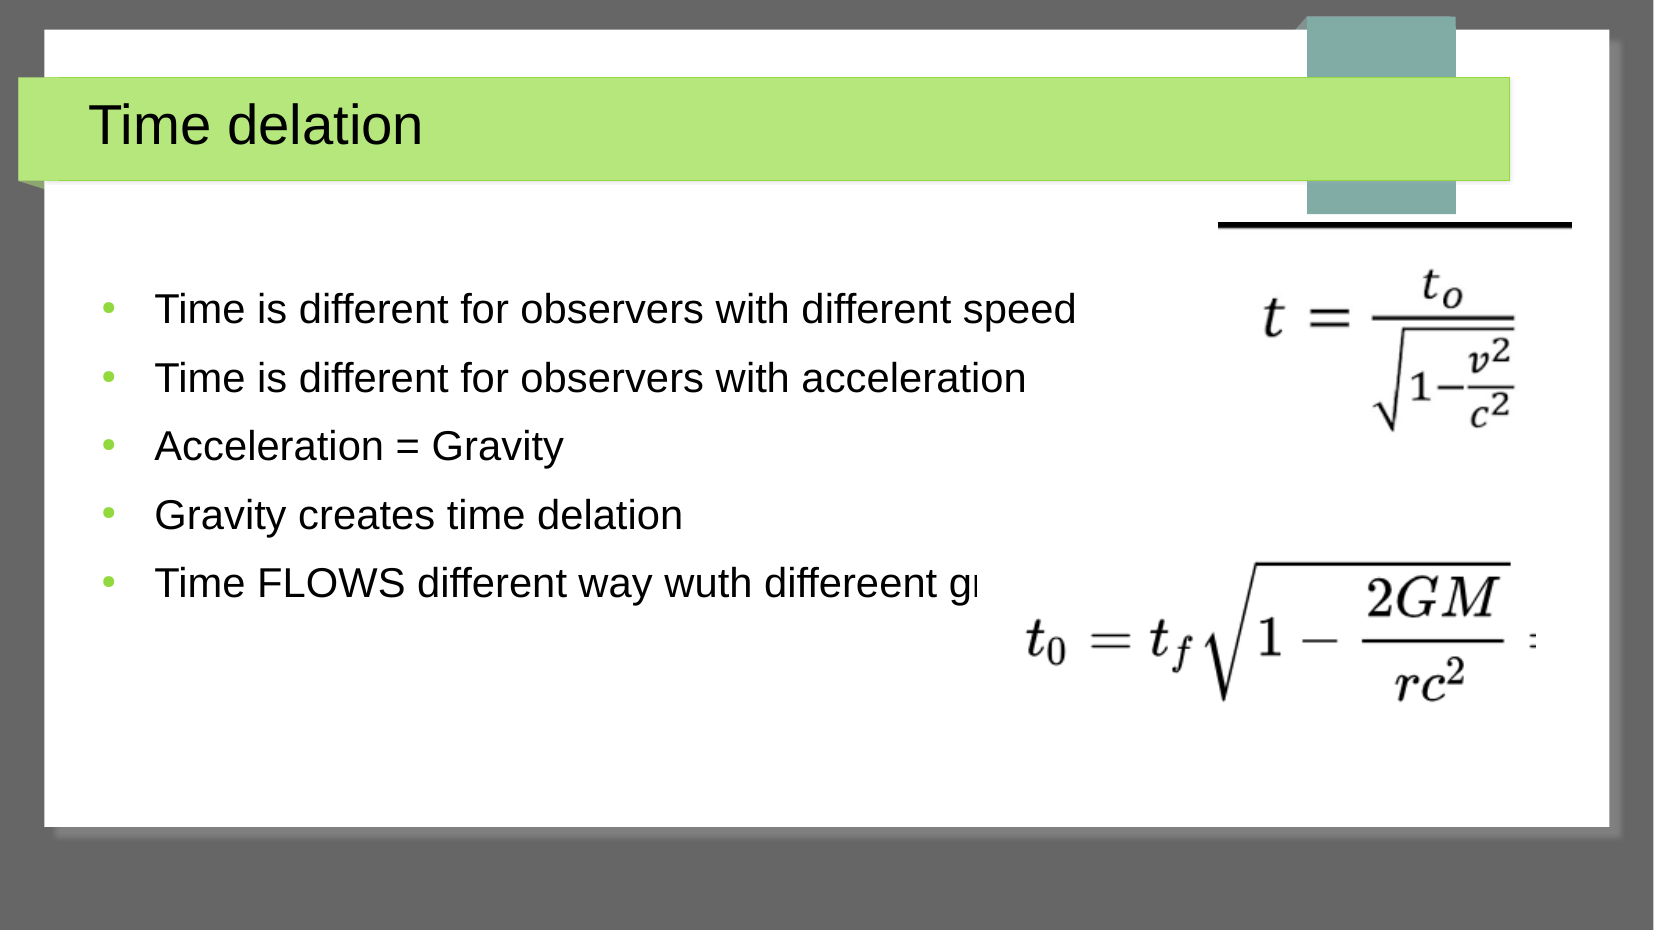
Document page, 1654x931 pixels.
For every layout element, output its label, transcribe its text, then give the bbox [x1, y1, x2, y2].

list Time is different for observers with different speed Time is different for observers with acceleration Acceleration = Gravity Gravity creates time delation Time FLOWS different way wuth differeent gravity [83, 217, 1572, 758]
title Time delation [88, 73, 1506, 178]
picture [977, 505, 1536, 768]
picture [1218, 222, 1572, 473]
